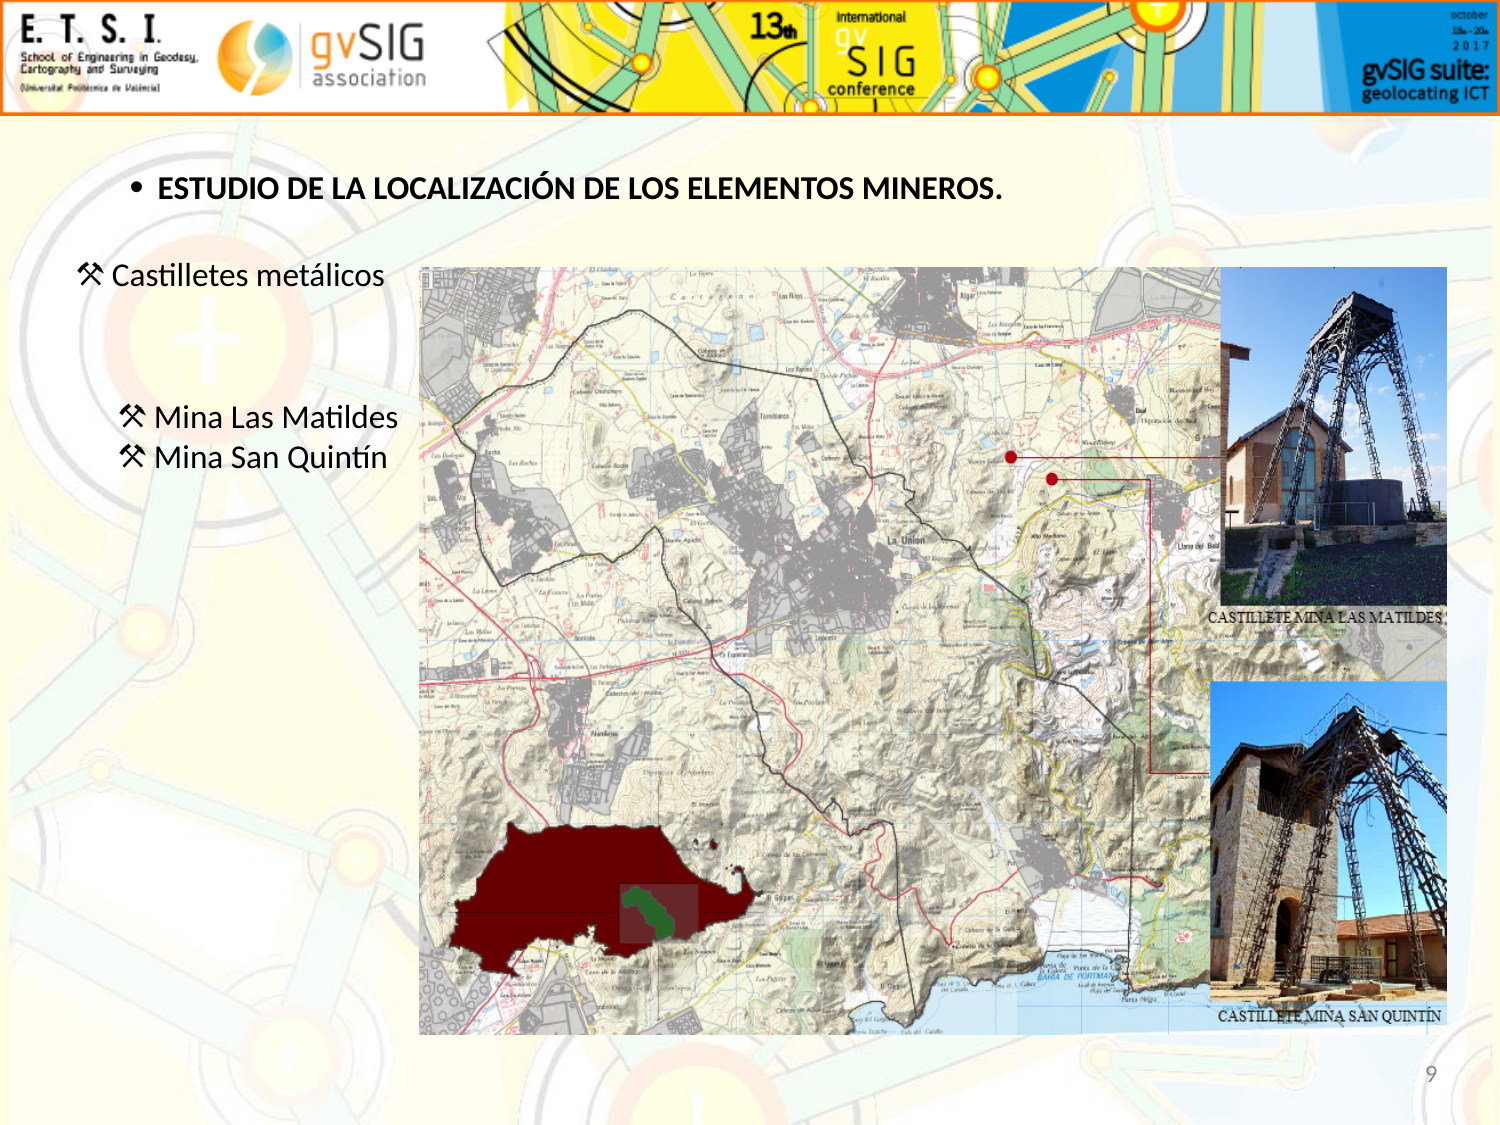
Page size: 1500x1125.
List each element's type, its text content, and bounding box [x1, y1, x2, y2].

text_box Mina Las Matildes Mina San Quintín [0, 389, 497, 690]
text_box ESTUDIO DE LA LOCALIZACIÓN DE LOS ELEMENTOS MINEROS. [76, 160, 1021, 218]
text_box Castilletes metálicos [23, 248, 420, 336]
picture [0, 0, 1500, 1125]
text_box <número> [1409, 1042, 1500, 1103]
